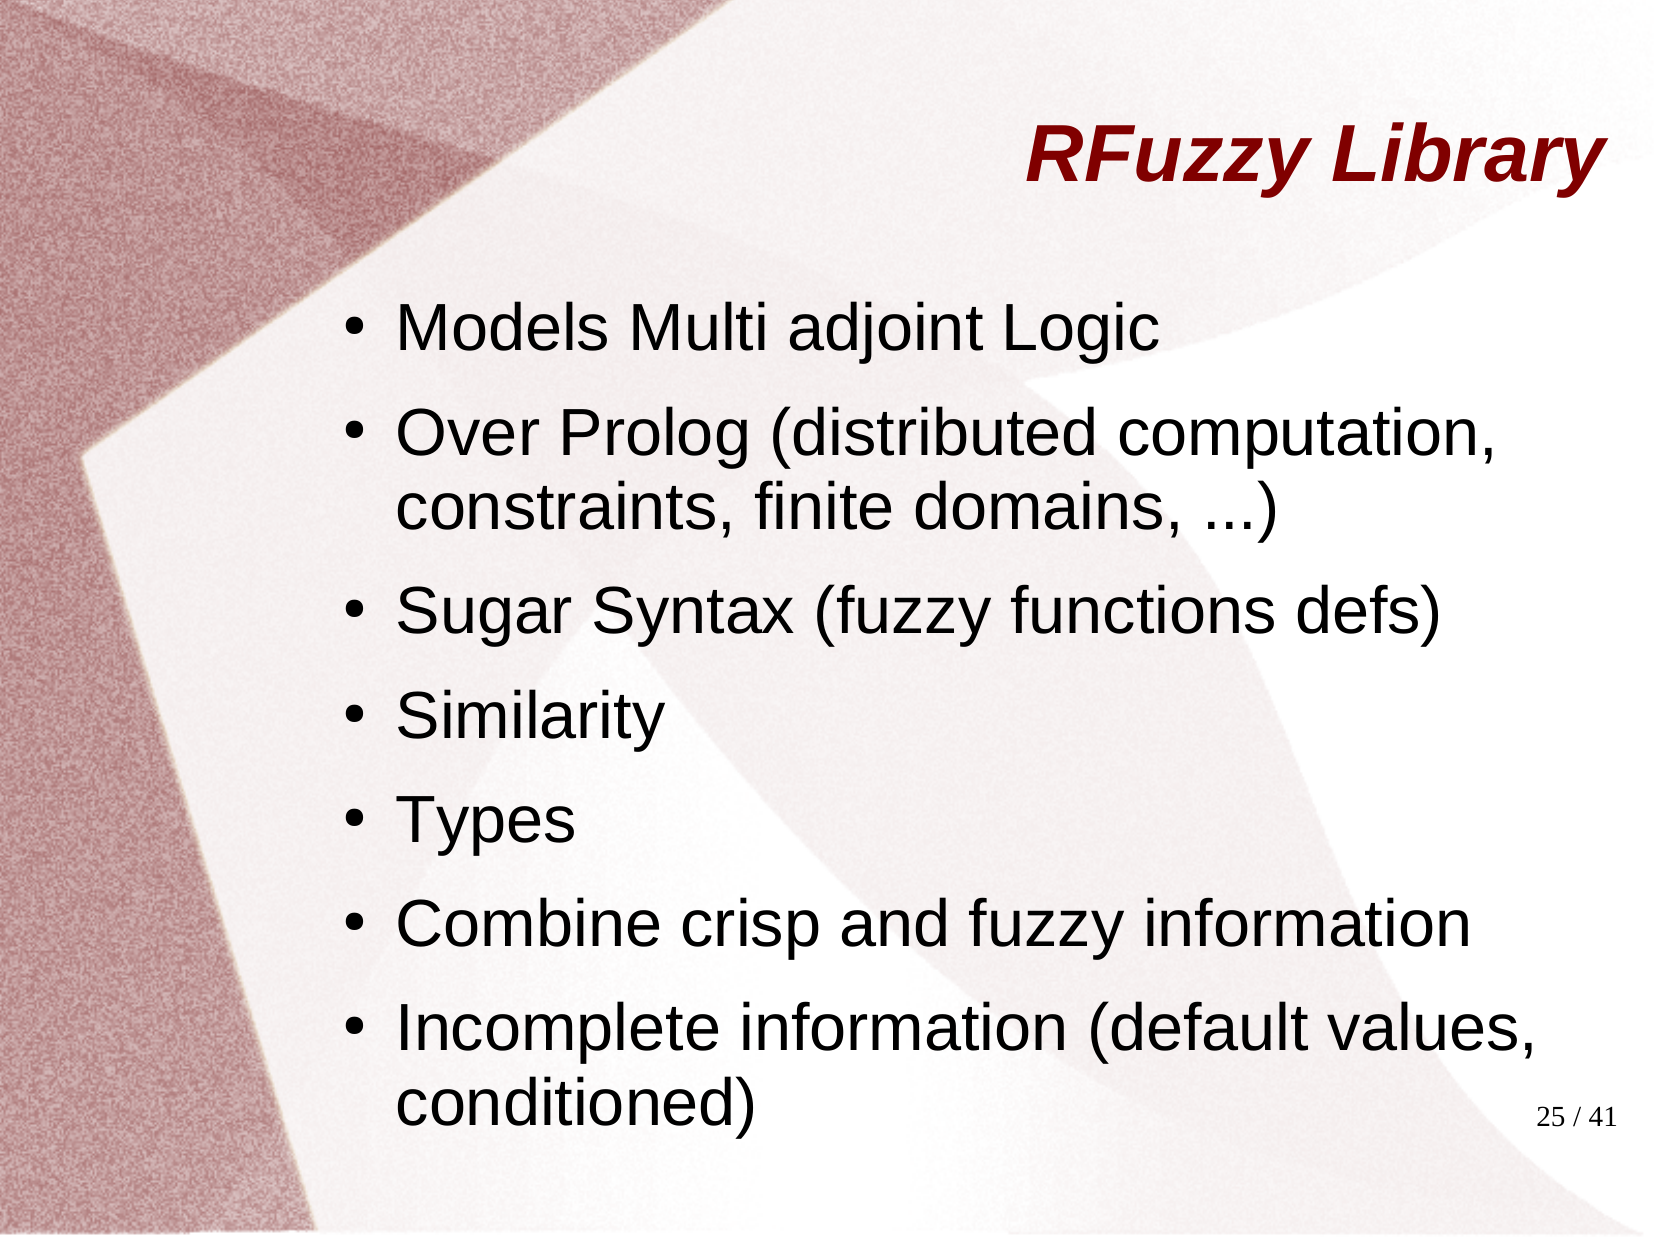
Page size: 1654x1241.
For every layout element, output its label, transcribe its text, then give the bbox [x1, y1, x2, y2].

title RFuzzy Library [596, 49, 1607, 257]
list Models Multi adjoint Logic Over Prolog (distributed computation, constraints, finite domains, ...) Sugar Syntax (fuzzy functions defs) Similarity Types Combine crisp and fuzzy information Incomplete information (default values, conditioned) [324, 290, 1601, 1140]
picture [0, 0, 1654, 1241]
